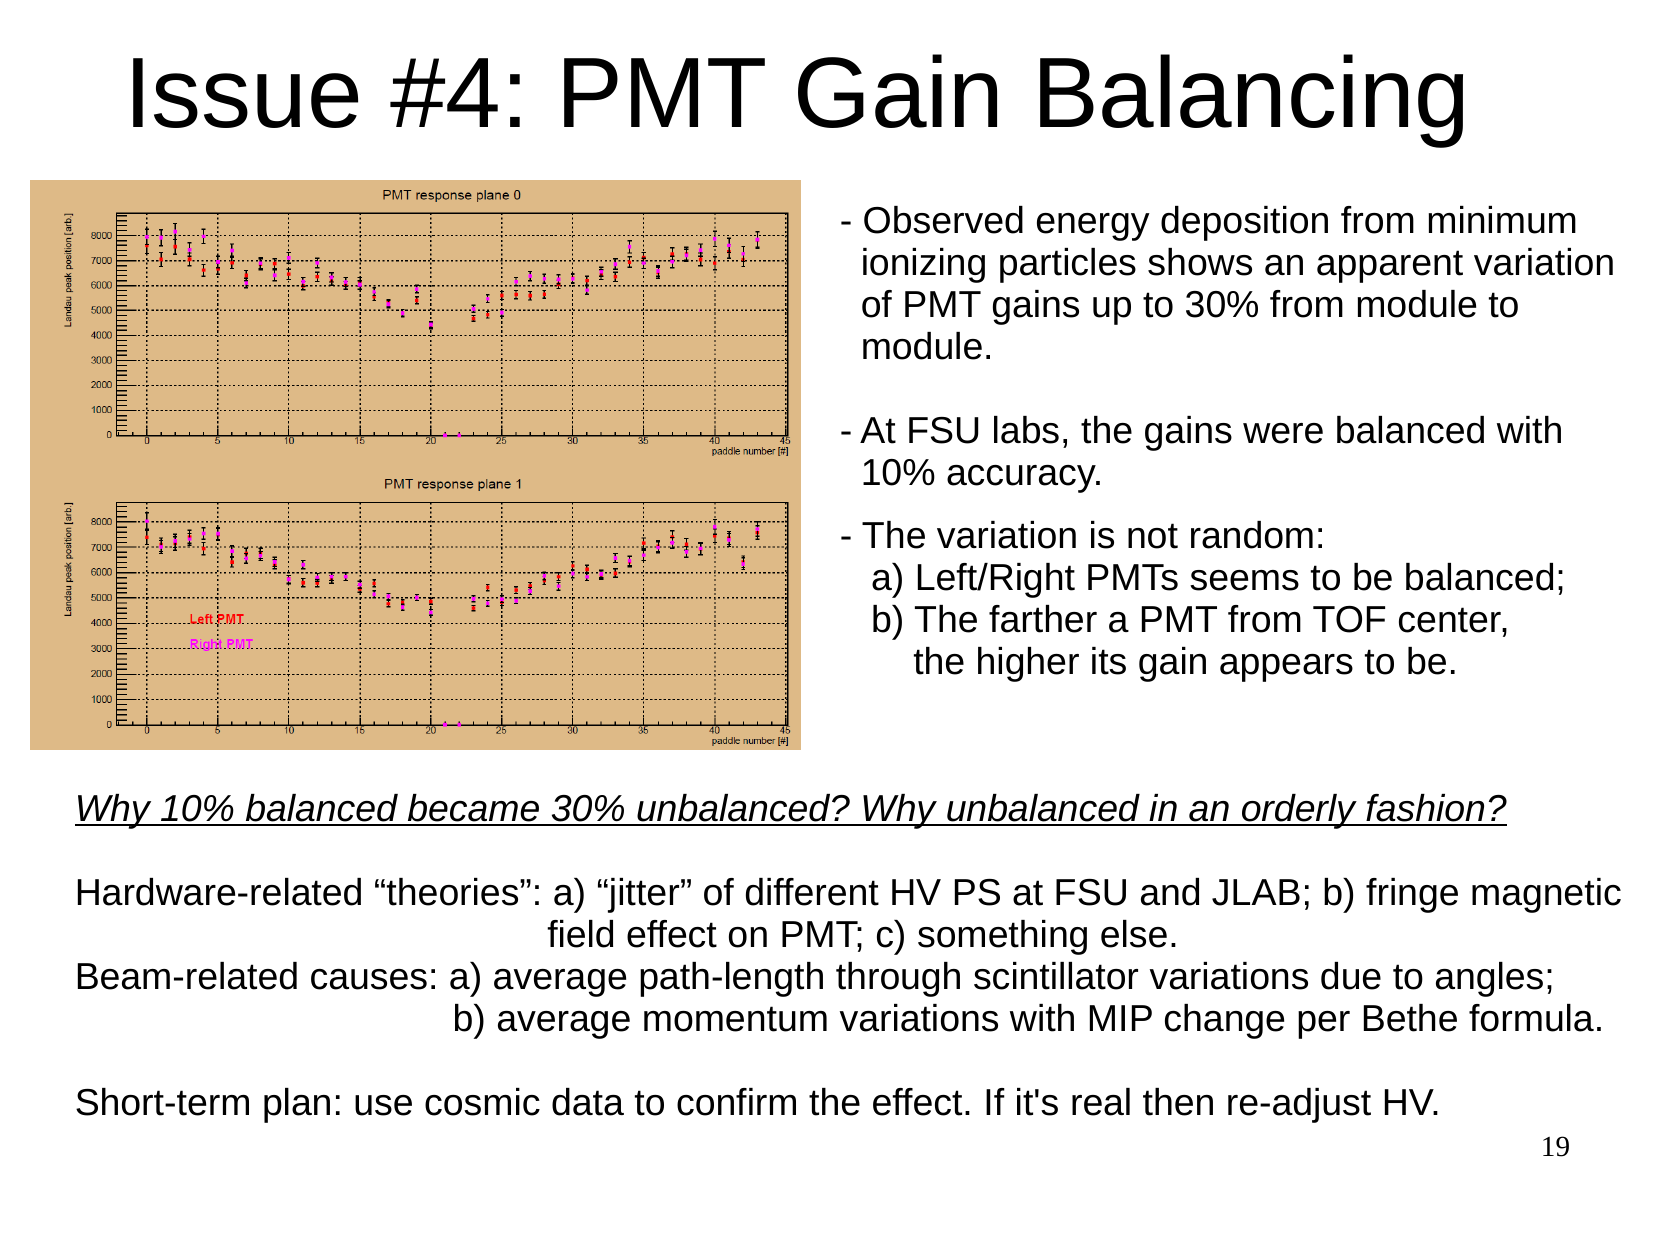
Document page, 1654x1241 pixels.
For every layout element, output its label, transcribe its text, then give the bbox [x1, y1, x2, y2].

text_box - Observed energy deposition from minimum ionizing particles shows an apparent variation of PMT gains up to 30% from module to module. - At FSU labs, the gains were balanced with 10% accuracy. - The variation is not random: a) Left/Right PMTs seems to be balanced; b) The farther a PMT from TOF center, the higher its gain appears to be. [825, 192, 1633, 705]
text_box Issue #4: PMT Gain Balancing [109, 30, 1516, 162]
text_box Why 10% balanced became 30% unbalanced? Why unbalanced in an orderly fashion? Hardware-related “theories”: a) “jitter” of different HV PS at FSU and JLAB; b) fringe magnetic field effect on PMT; c) something else. Beam-related causes: a) average path-length through scintillator variations due to angles; b) average momentum variations with MIP change per Bethe formula. Short-term plan: use cosmic data to confirm the effect. If it's real then re-adjust HV. [60, 780, 1640, 1142]
picture [30, 180, 801, 751]
